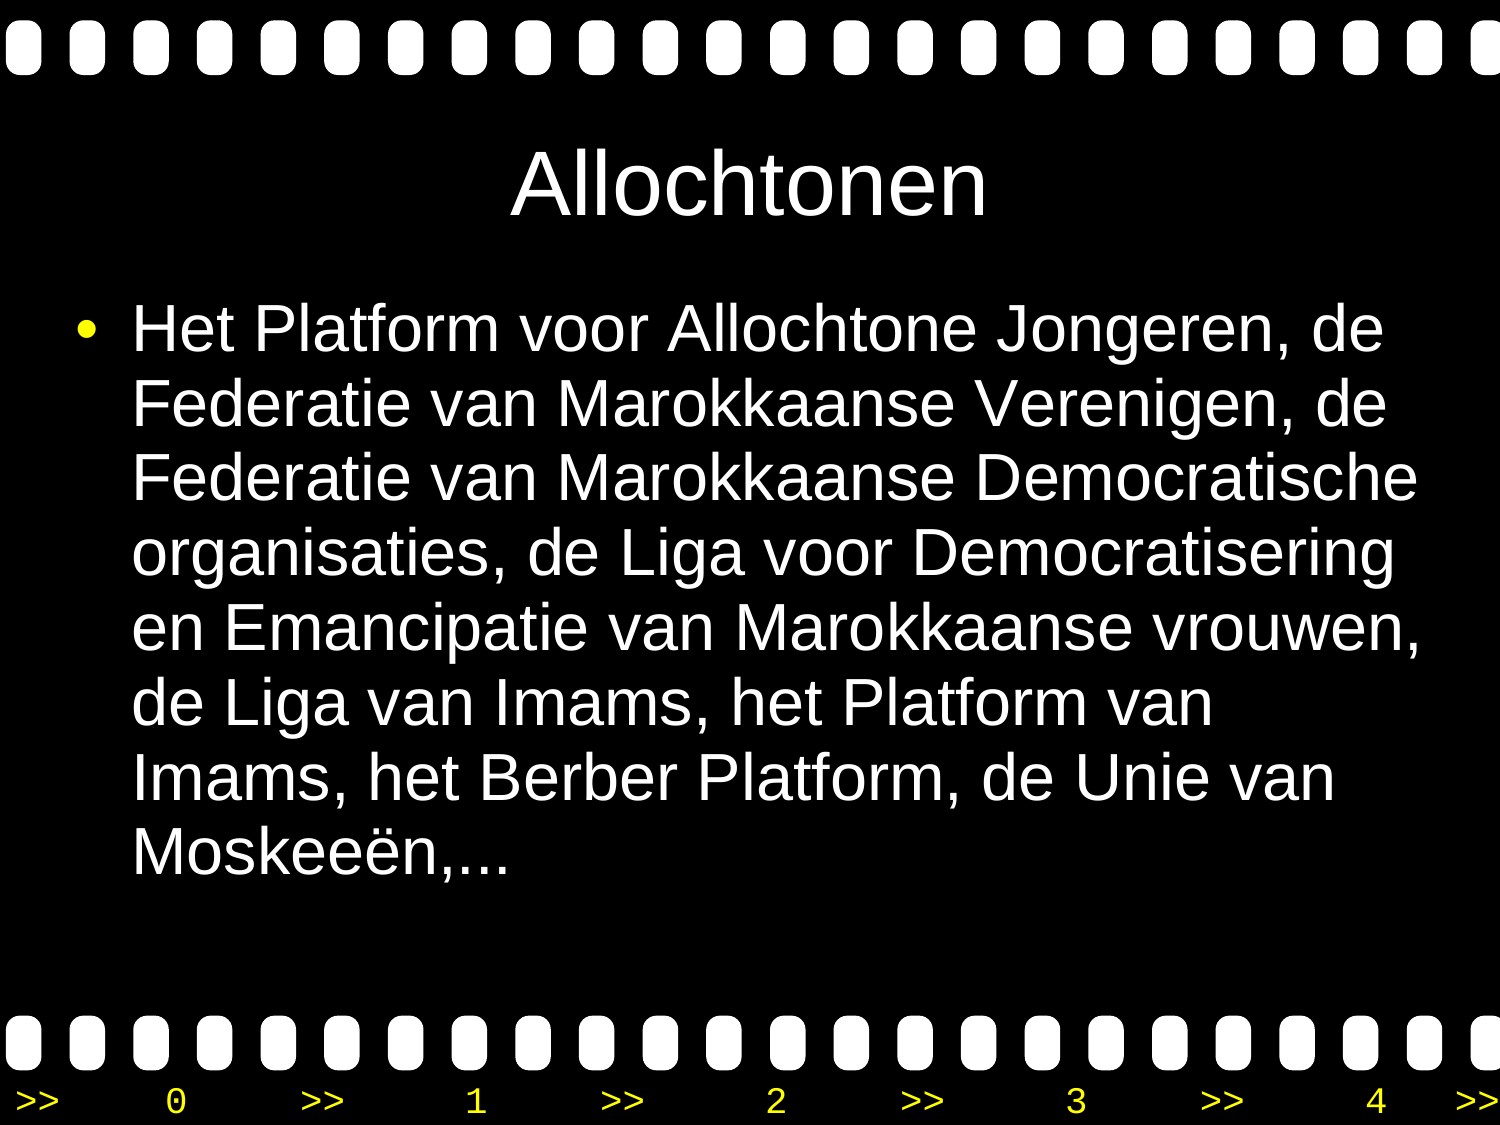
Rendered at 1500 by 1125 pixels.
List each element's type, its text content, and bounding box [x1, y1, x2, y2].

list Het Platform voor Allochtone Jongeren, de Federatie van Marokkaanse Verenigen, de Federatie van Marokkaanse Democratische organisaties, de Liga voor Democratisering en Emancipatie van Marokkaanse vrouwen, de Liga van Imams, het Platform van Imams, het Berber Platform, de Unie van Moskeeën,... [75, 290, 1426, 1019]
title Allochtonen [75, 97, 1426, 271]
